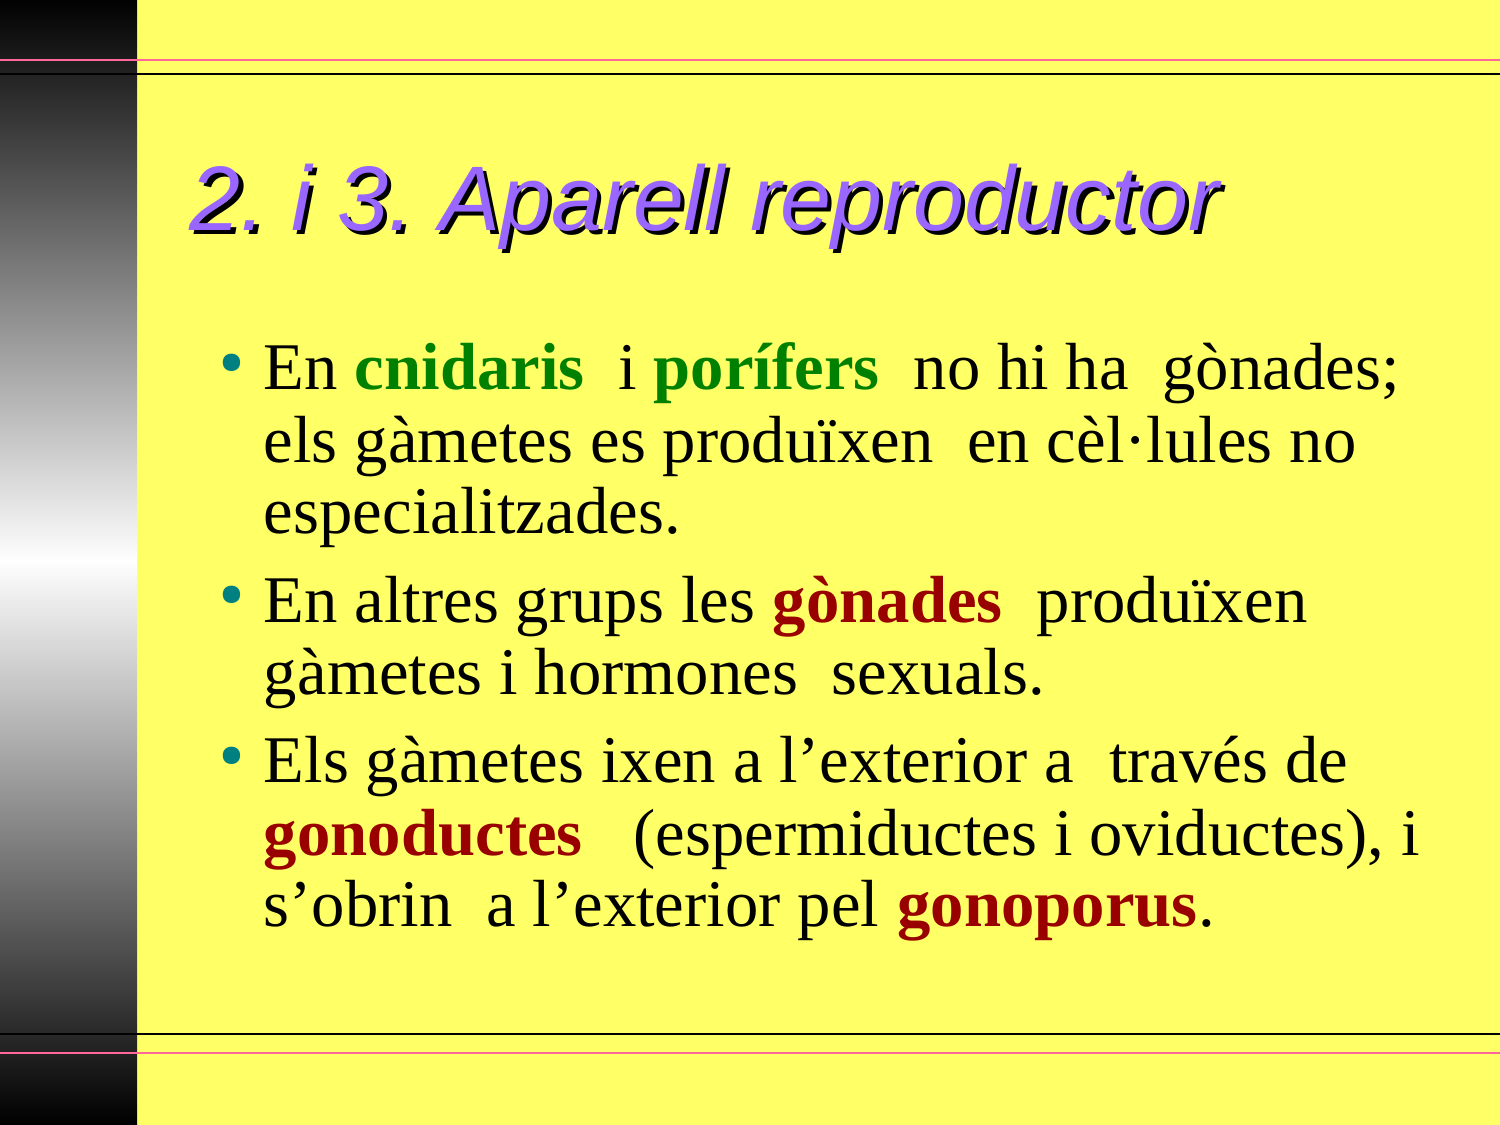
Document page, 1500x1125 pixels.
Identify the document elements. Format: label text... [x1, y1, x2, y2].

list En cnidaris i porífers no hi ha gònades; els gàmetes es produïxen en cèl·lules no especialitzades. En altres grups les gònades produïxen gàmetes i hormones sexuals. Els gàmetes ixen a l’exterior a través de gonoductes (espermiductes i oviductes), i s’obrin a l’exterior pel gonoporus. [174, 324, 1450, 1001]
title 2. i 3. Aparell reproductor [174, 99, 1450, 288]
